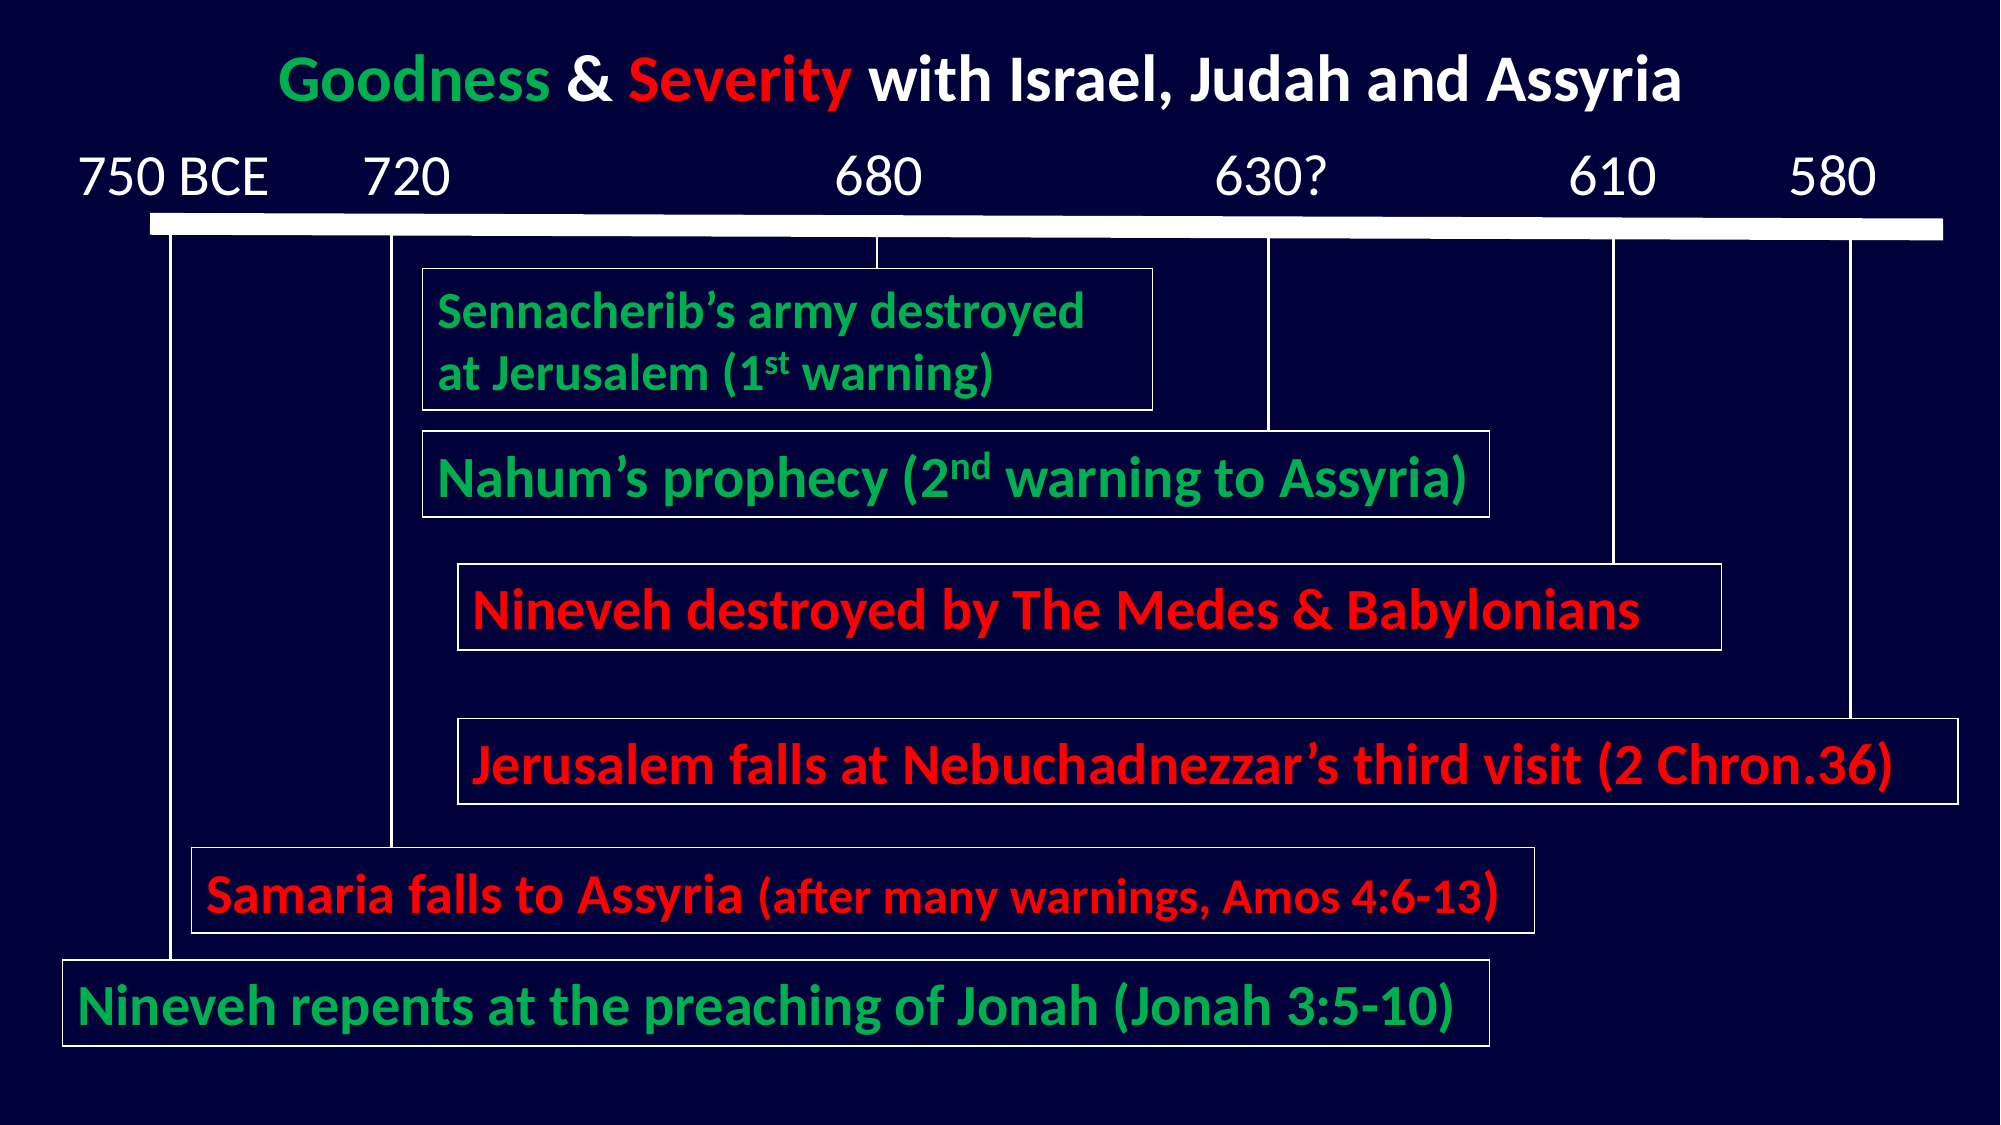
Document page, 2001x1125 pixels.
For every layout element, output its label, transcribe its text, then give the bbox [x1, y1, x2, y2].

text_box Sennacherib’s army destroyed at Jerusalem (1st warning) [422, 268, 1153, 410]
text_box Nineveh destroyed by The Medes & Babylonians [457, 564, 1722, 650]
text_box Goodness & Severity with Israel, Judah and Assyria [263, 27, 1851, 124]
text_box 750 BCE 720 680 630? 610 580 [62, 129, 1902, 215]
text_box Samaria falls to Assyria (after many warnings, Amos 4:6-13) [191, 847, 1535, 934]
text_box Nineveh repents at the preaching of Jonah (Jonah 3:5-10) [62, 960, 1490, 1046]
text_box Jerusalem falls at Nebuchadnezzar’s third visit (2 Chron.36) [457, 718, 1958, 805]
text_box Nahum’s prophecy (2nd warning to Assyria) [422, 431, 1490, 517]
